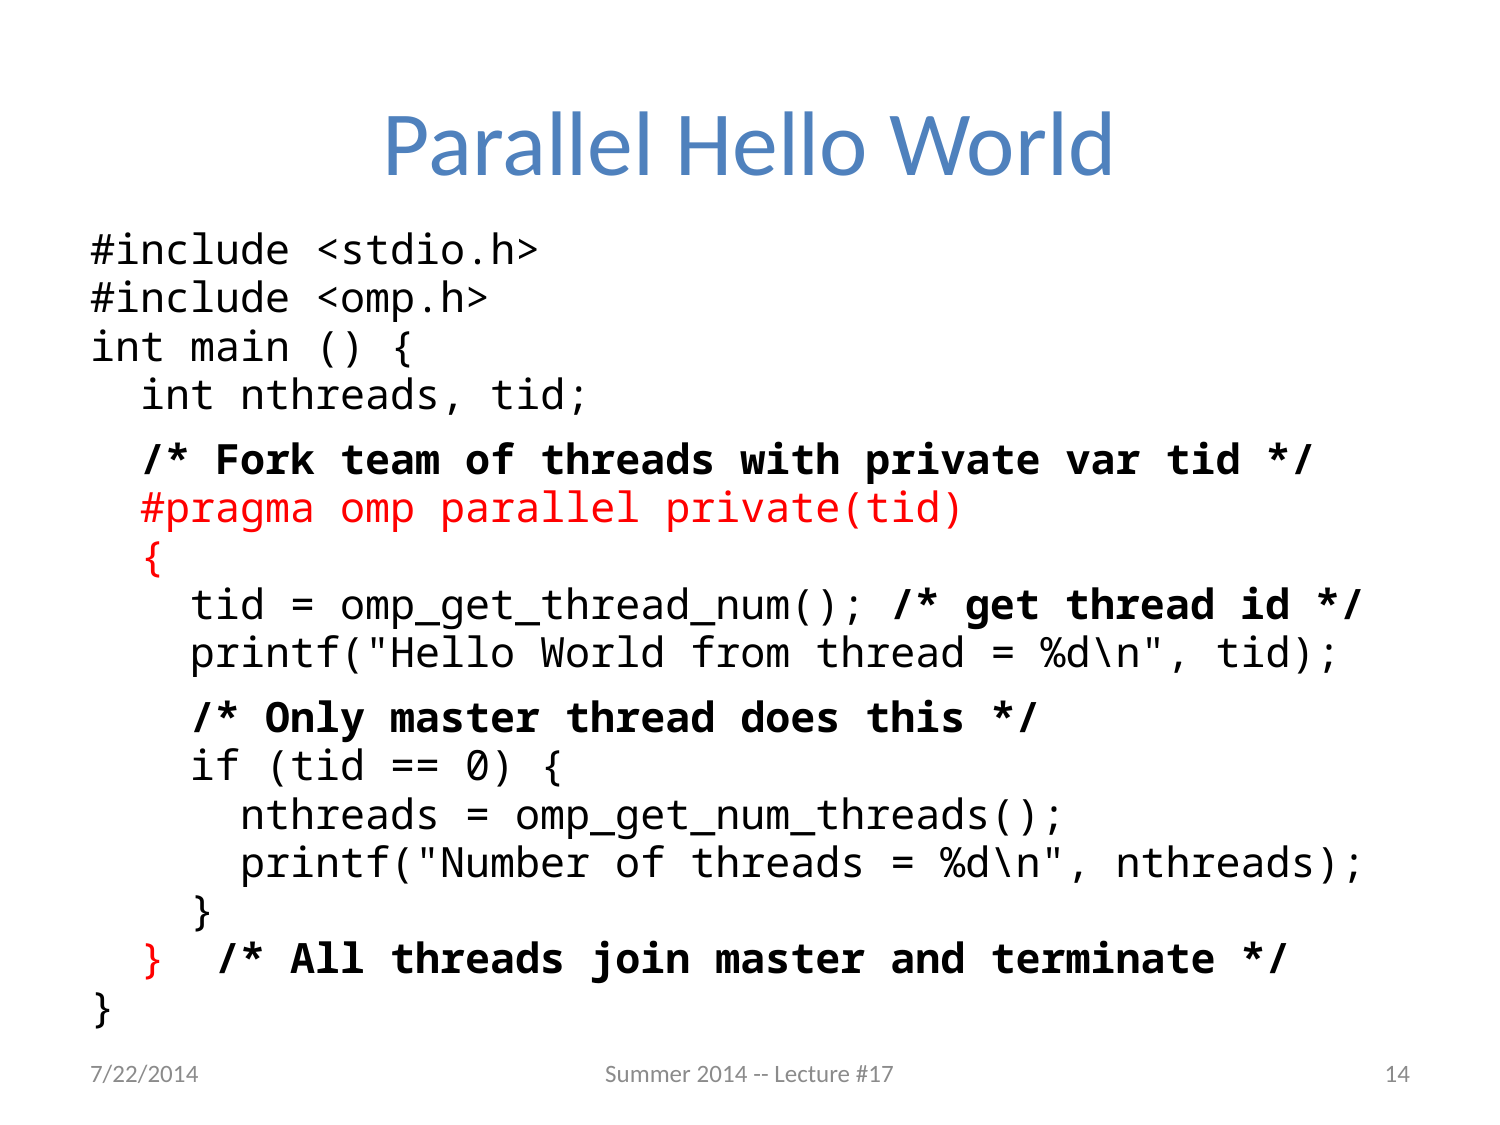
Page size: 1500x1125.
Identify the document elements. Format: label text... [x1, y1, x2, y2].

slide_number <number> [1074, 1042, 1425, 1103]
list #include <stdio.h> #include <omp.h> int main () { int nthreads, tid; /* Fork team of threads with private var tid */ #pragma omp parallel private(tid) { tid = omp_get_thread_num(); /* get thread id */ printf("Hello World from thread = %d\n", tid); /* Only master thread does this */ if (tid == 0) { nthreads = omp_get_num_threads(); printf("Number of threads = %d\n", nthreads); } } /* All threads join master and terminate */ } [75, 224, 1425, 1073]
footer Summer 2014 -- Lecture #17 [512, 1042, 988, 1103]
slide_number 7/22/2014 [75, 1042, 425, 1103]
title Parallel Hello World [75, 45, 1425, 224]
